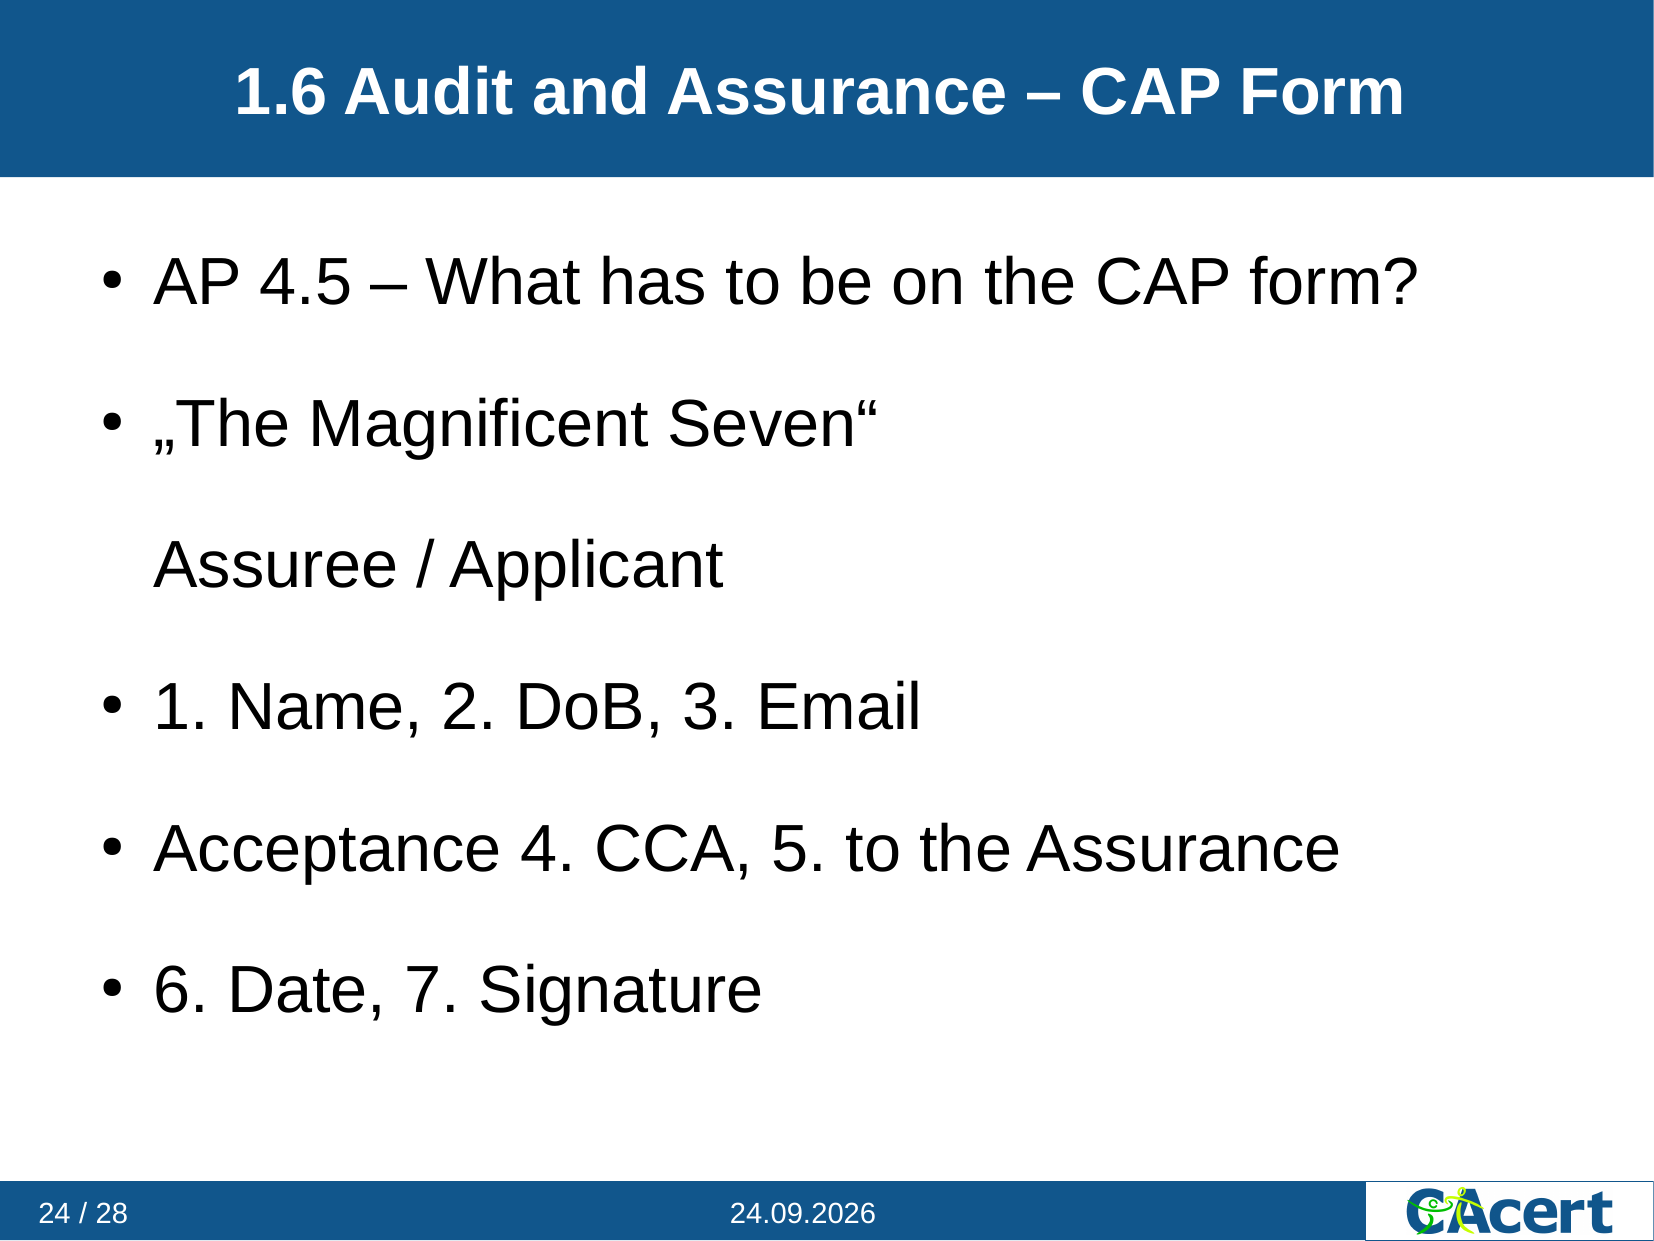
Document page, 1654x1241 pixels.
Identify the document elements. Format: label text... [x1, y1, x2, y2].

title 1.6 Audit and Assurance – CAP Form [76, 17, 1565, 166]
list AP 4.5 – What has to be on the CAP form? „The Magnificent Seven“ Assuree / Applicant 1. Name, 2. DoB, 3. Email Acceptance 4. CCA, 5. to the Assurance 6. Date, 7. Signature [82, 206, 1625, 1065]
picture [1406, 1186, 1613, 1235]
